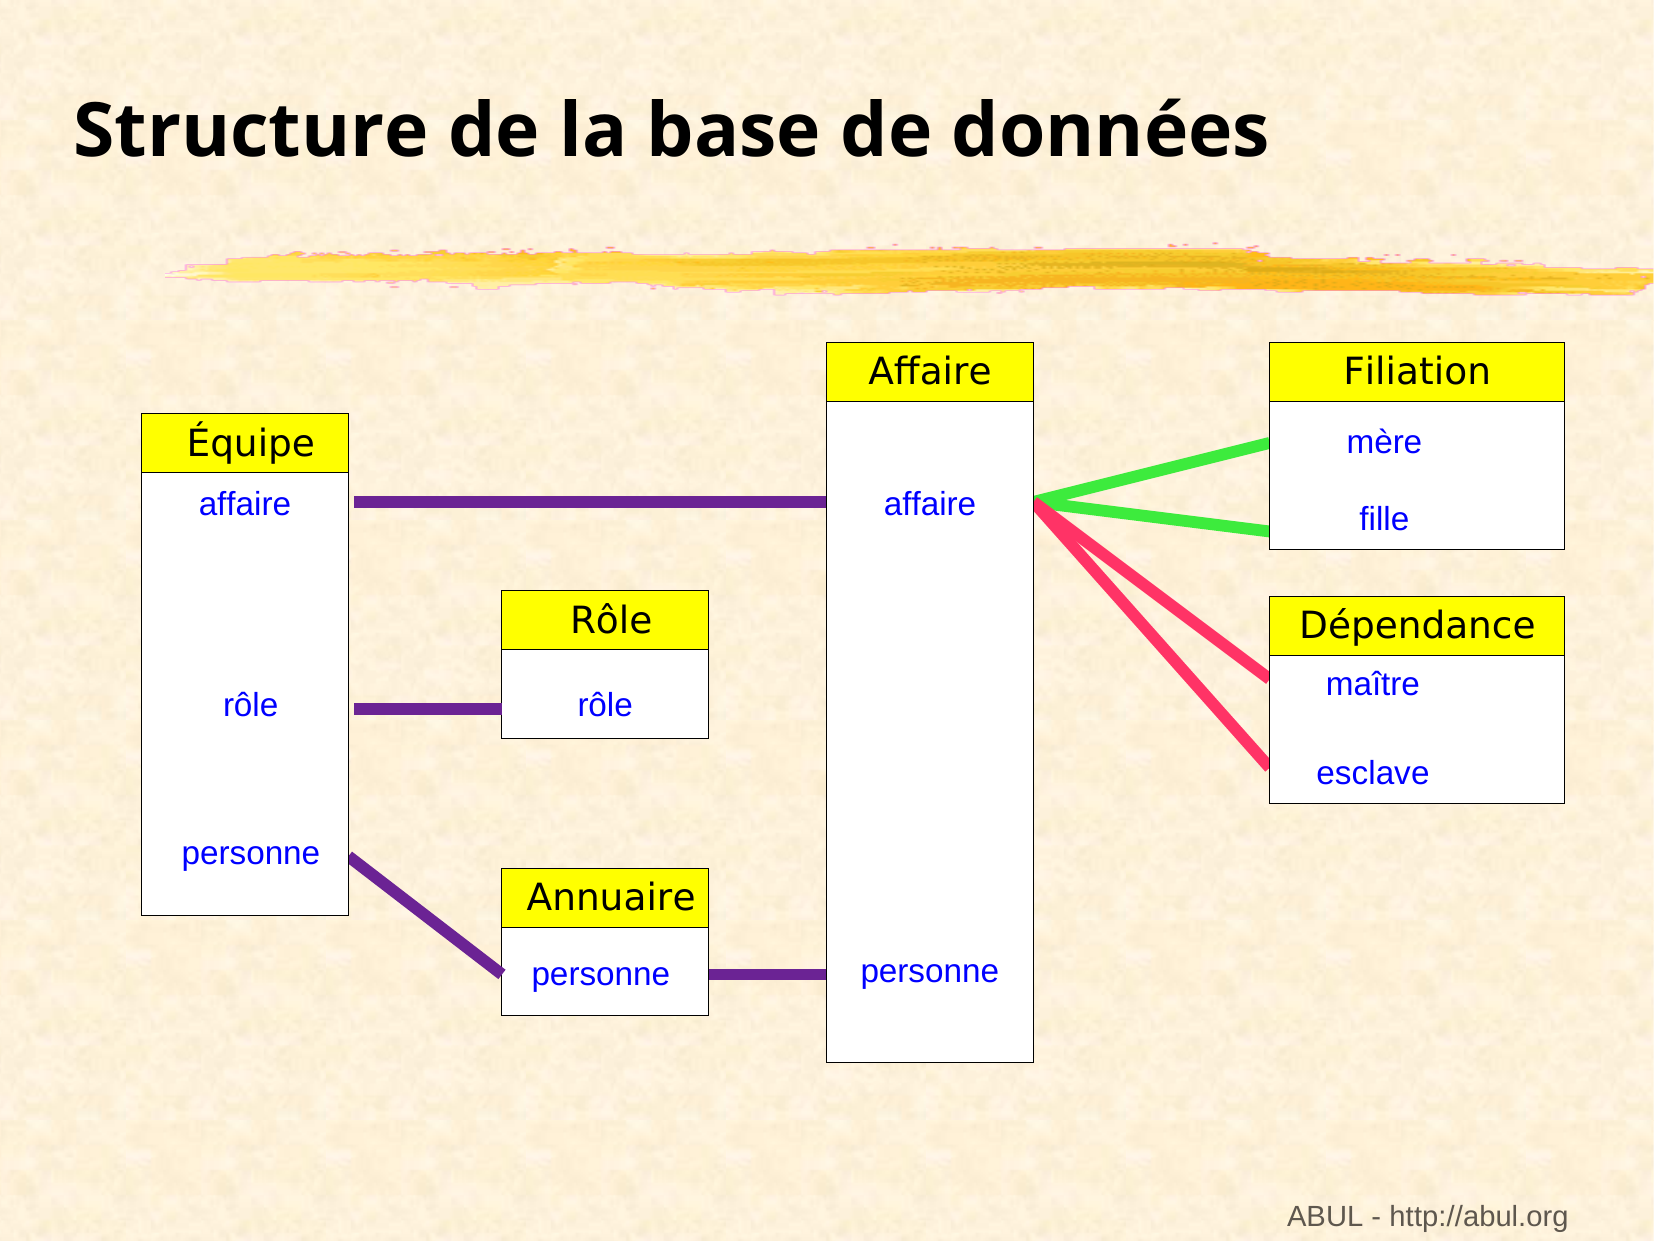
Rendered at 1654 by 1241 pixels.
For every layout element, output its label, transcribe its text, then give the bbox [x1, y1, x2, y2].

text_box [826, 401, 1034, 478]
text_box Filiation [1269, 342, 1565, 401]
title Structure de la base de données [73, 2, 1479, 254]
text_box mère [1269, 416, 1500, 473]
text_box rôle [147, 679, 355, 736]
text_box esclave [1269, 747, 1477, 804]
text_box [501, 868, 709, 1016]
text_box [1269, 655, 1565, 804]
text_box affaire [826, 478, 1034, 535]
text_box [141, 413, 349, 478]
text_box personne [147, 826, 355, 883]
text_box [501, 590, 709, 679]
text_box [141, 535, 349, 916]
text_box Affaire [826, 342, 1034, 401]
text_box Rôle [507, 591, 715, 650]
text_box personne [826, 944, 1034, 1001]
text_box Équipe [147, 414, 355, 473]
text_box personne [497, 947, 705, 1004]
picture [0, 0, 1654, 1241]
text_box fille [1269, 493, 1500, 550]
text_box [826, 1001, 1034, 1063]
text_box [1269, 401, 1565, 550]
text_box affaire [141, 478, 349, 535]
text_box rôle [501, 679, 709, 736]
text_box Annuaire [507, 868, 715, 928]
text_box Dépendance [1269, 596, 1565, 655]
text_box [826, 535, 1034, 944]
text_box maître [1269, 658, 1477, 715]
